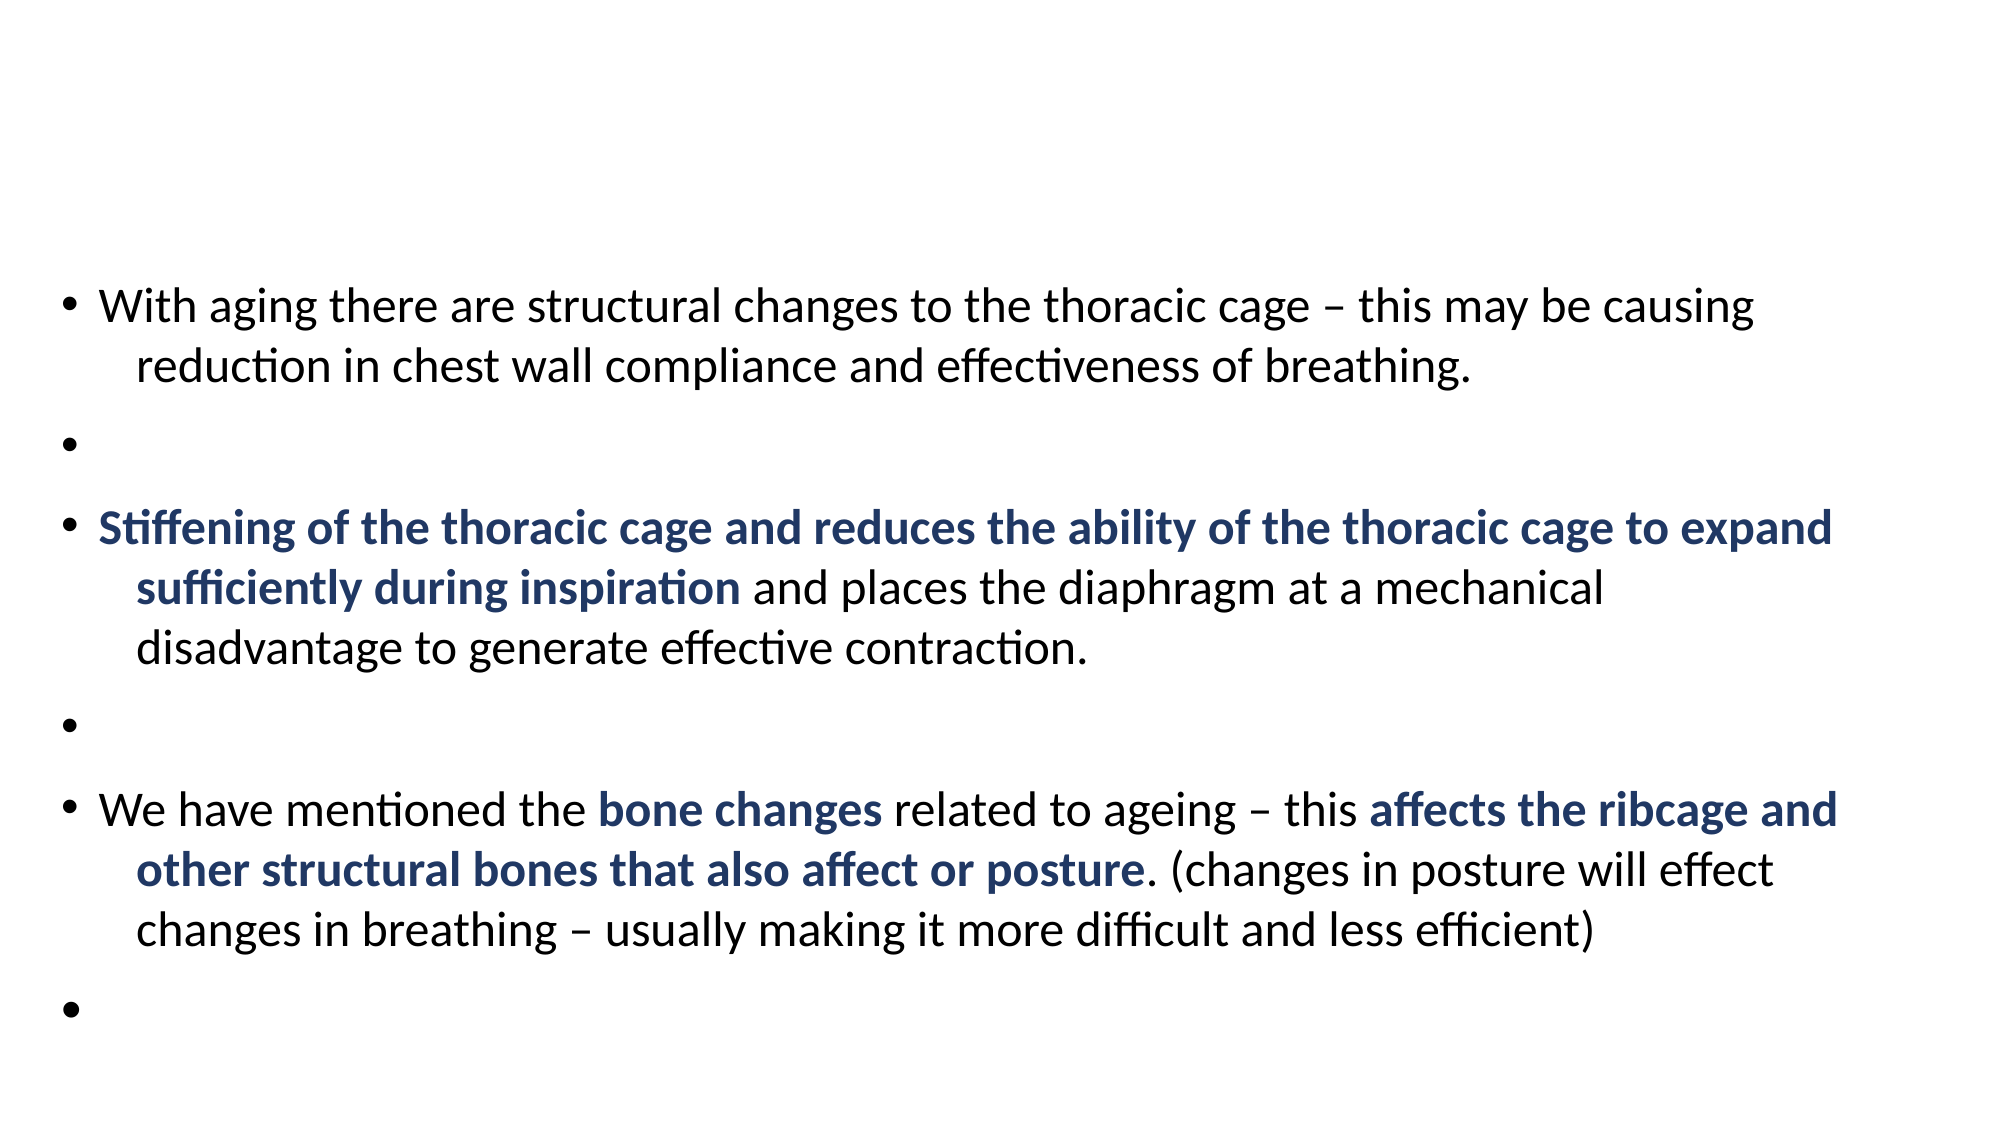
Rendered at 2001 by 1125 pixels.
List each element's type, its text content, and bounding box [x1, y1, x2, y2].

list With aging there are structural changes to the thoracic cage – this may be causing reduction in chest wall compliance and effectiveness of breathing. Stiffening of the thoracic cage and reduces the ability of the thoracic cage to expand sufficiently during inspiration and places the diaphragm at a mechanical disadvantage to generate effective contraction. We have mentioned the bone changes related to ageing – this affects the ribcage and other structural bones that also affect or posture. (changes in posture will effect changes in breathing – usually making it more difficult and less efficient) [46, 265, 1863, 1090]
